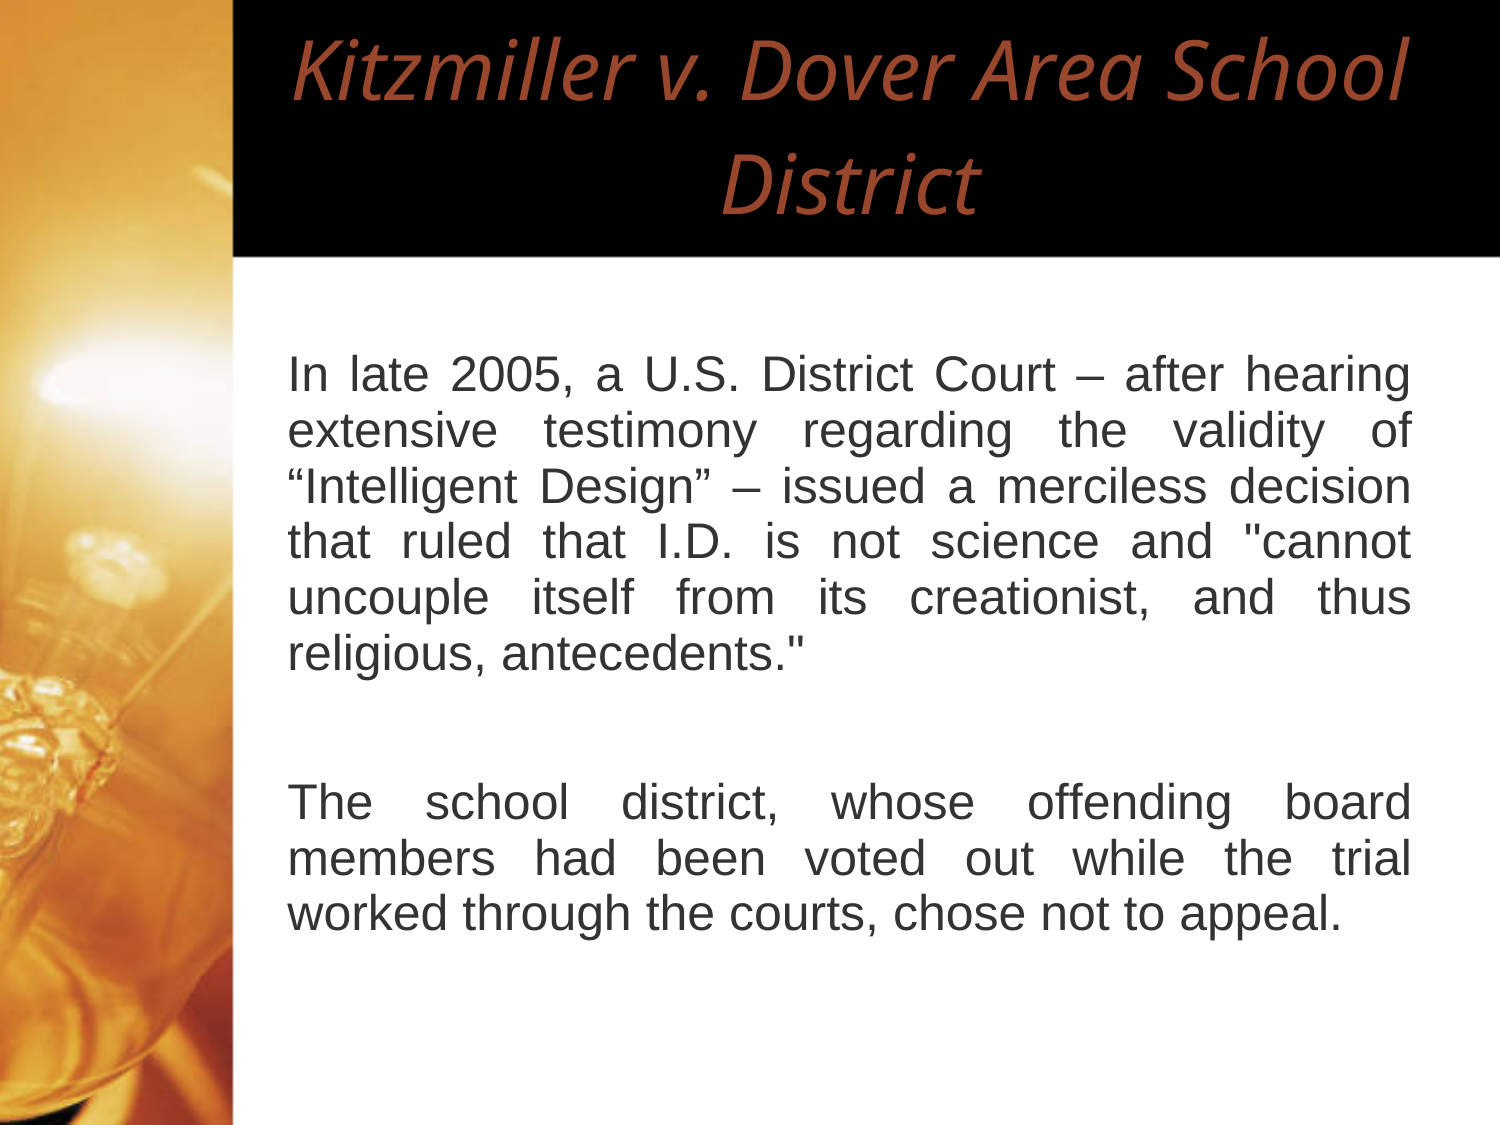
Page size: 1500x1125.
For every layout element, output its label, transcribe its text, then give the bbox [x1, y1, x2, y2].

picture [0, 0, 1500, 1125]
title Kitzmiller v. Dover Area School District [287, 7, 1413, 243]
subtitle In late 2005, a U.S. District Court – after hearing extensive testimony regarding the validity of “Intelligent Design” – issued a merciless decision that ruled that I.D. is not science and "cannot uncouple itself from its creationist, and thus religious, antecedents." The school district, whose offending board members had been voted out while the trial worked through the courts, chose not to appeal. [287, 287, 1413, 1001]
